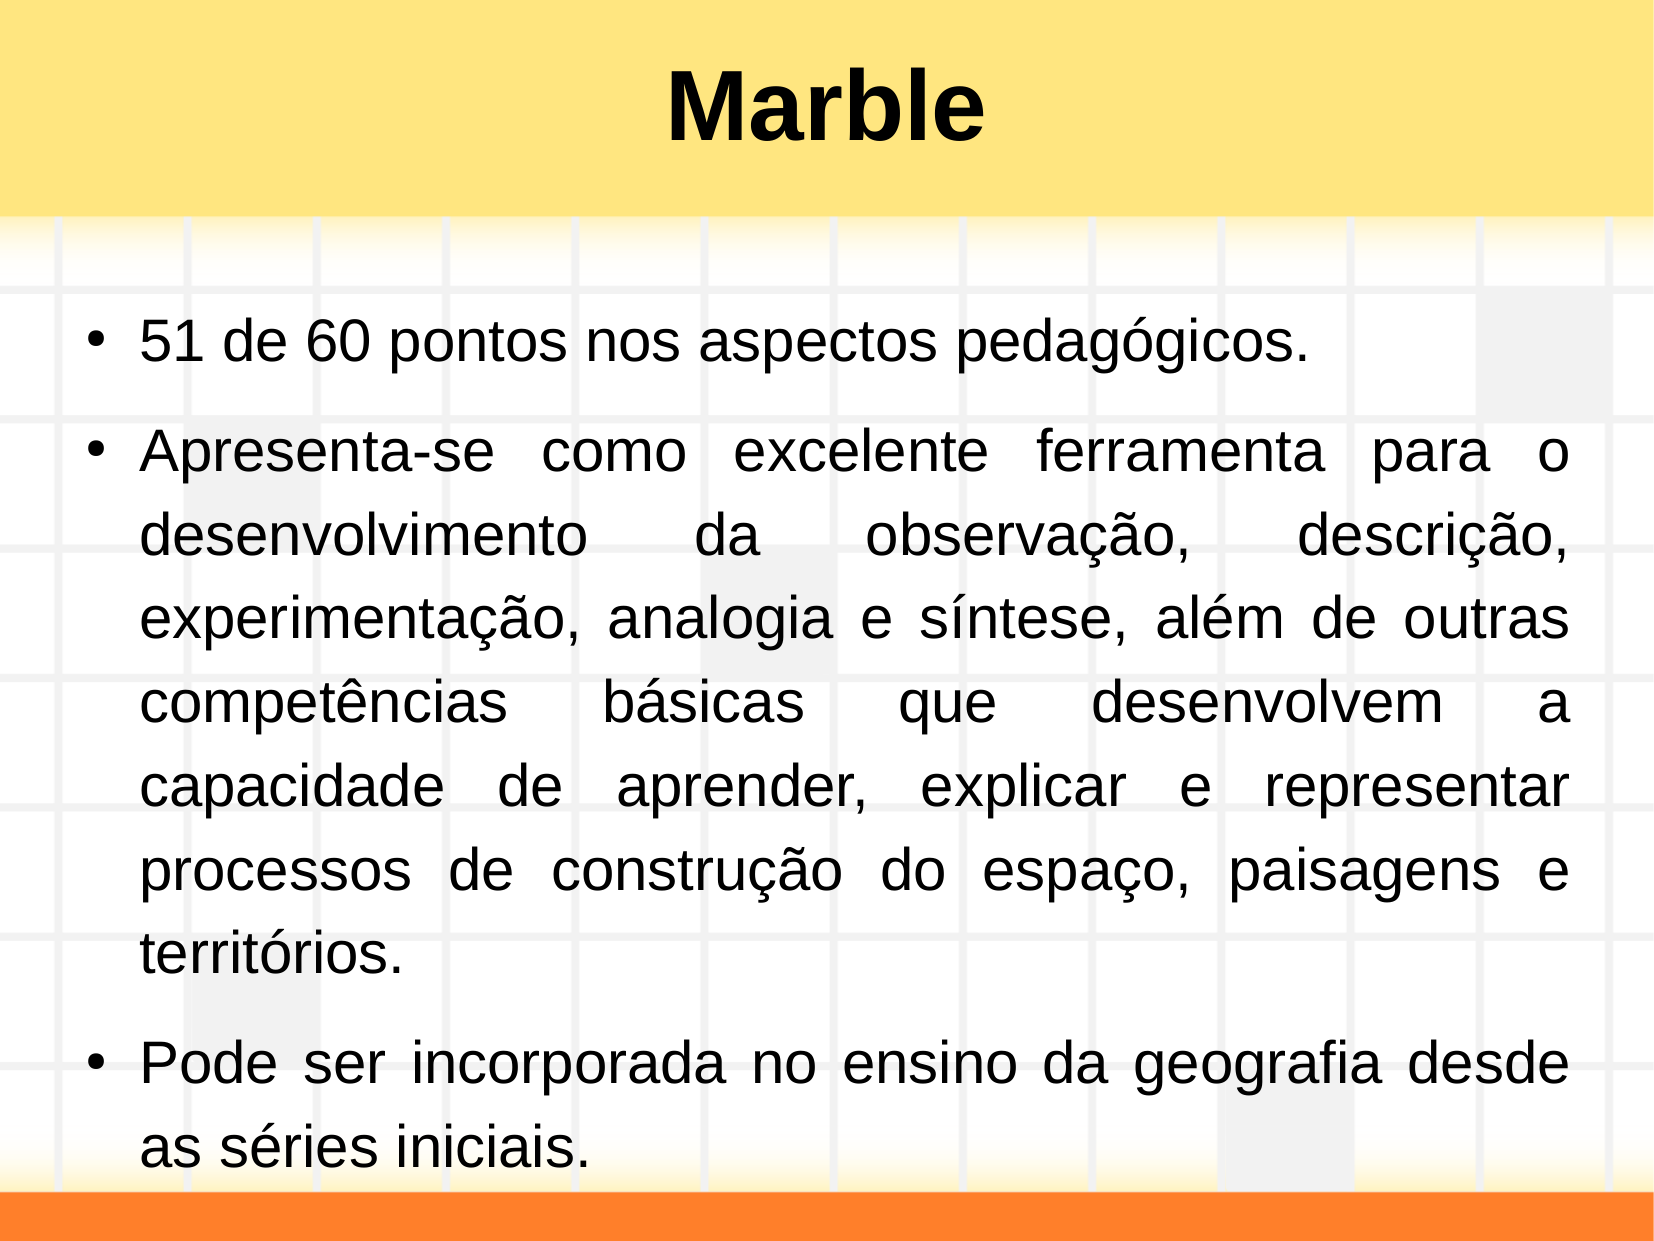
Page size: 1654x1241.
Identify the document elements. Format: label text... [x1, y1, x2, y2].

picture [0, 0, 1654, 1241]
list 51 de 60 pontos nos aspectos pedagógicos. Apresenta-se como excelente ferramenta para o desenvolvimento da observação, descrição, experimentação, analogia e síntese, além de outras competências básicas que desenvolvem a capacidade de aprender, explicar e representar processos de construção do espaço, paisagens e territórios. Pode ser incorporada no ensino da geografia desde as séries iniciais. [82, 290, 1571, 1182]
title Marble [82, 49, 1571, 257]
